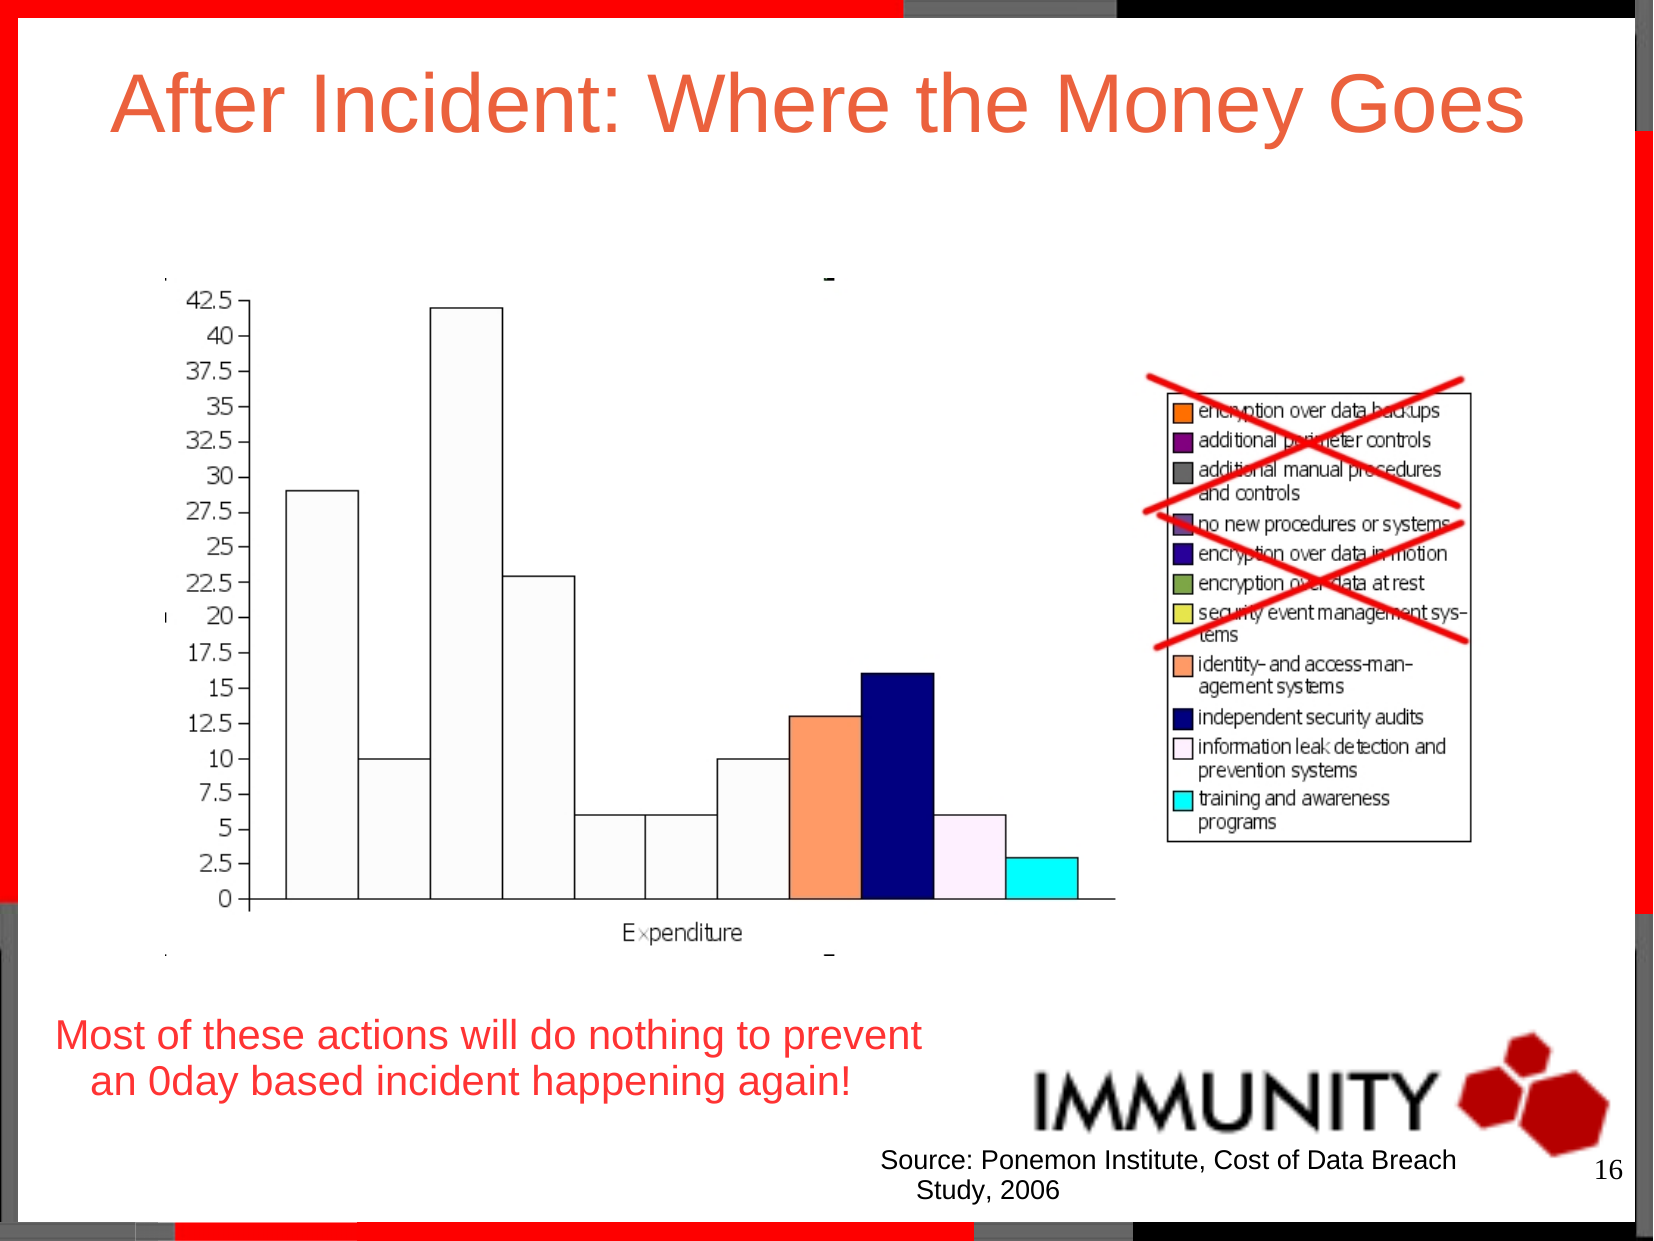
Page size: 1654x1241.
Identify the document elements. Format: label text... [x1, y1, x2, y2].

picture [165, 278, 1485, 956]
title After Incident: Where the Money Goes [75, 7, 1563, 200]
picture [0, 0, 1653, 1241]
text_box Most of these actions will do nothing to prevent an 0day based incident happening again! [54, 1011, 975, 1143]
text_box Source: Ponemon Institute, Cost of Data Breach Study, 2006 [880, 1144, 1466, 1206]
